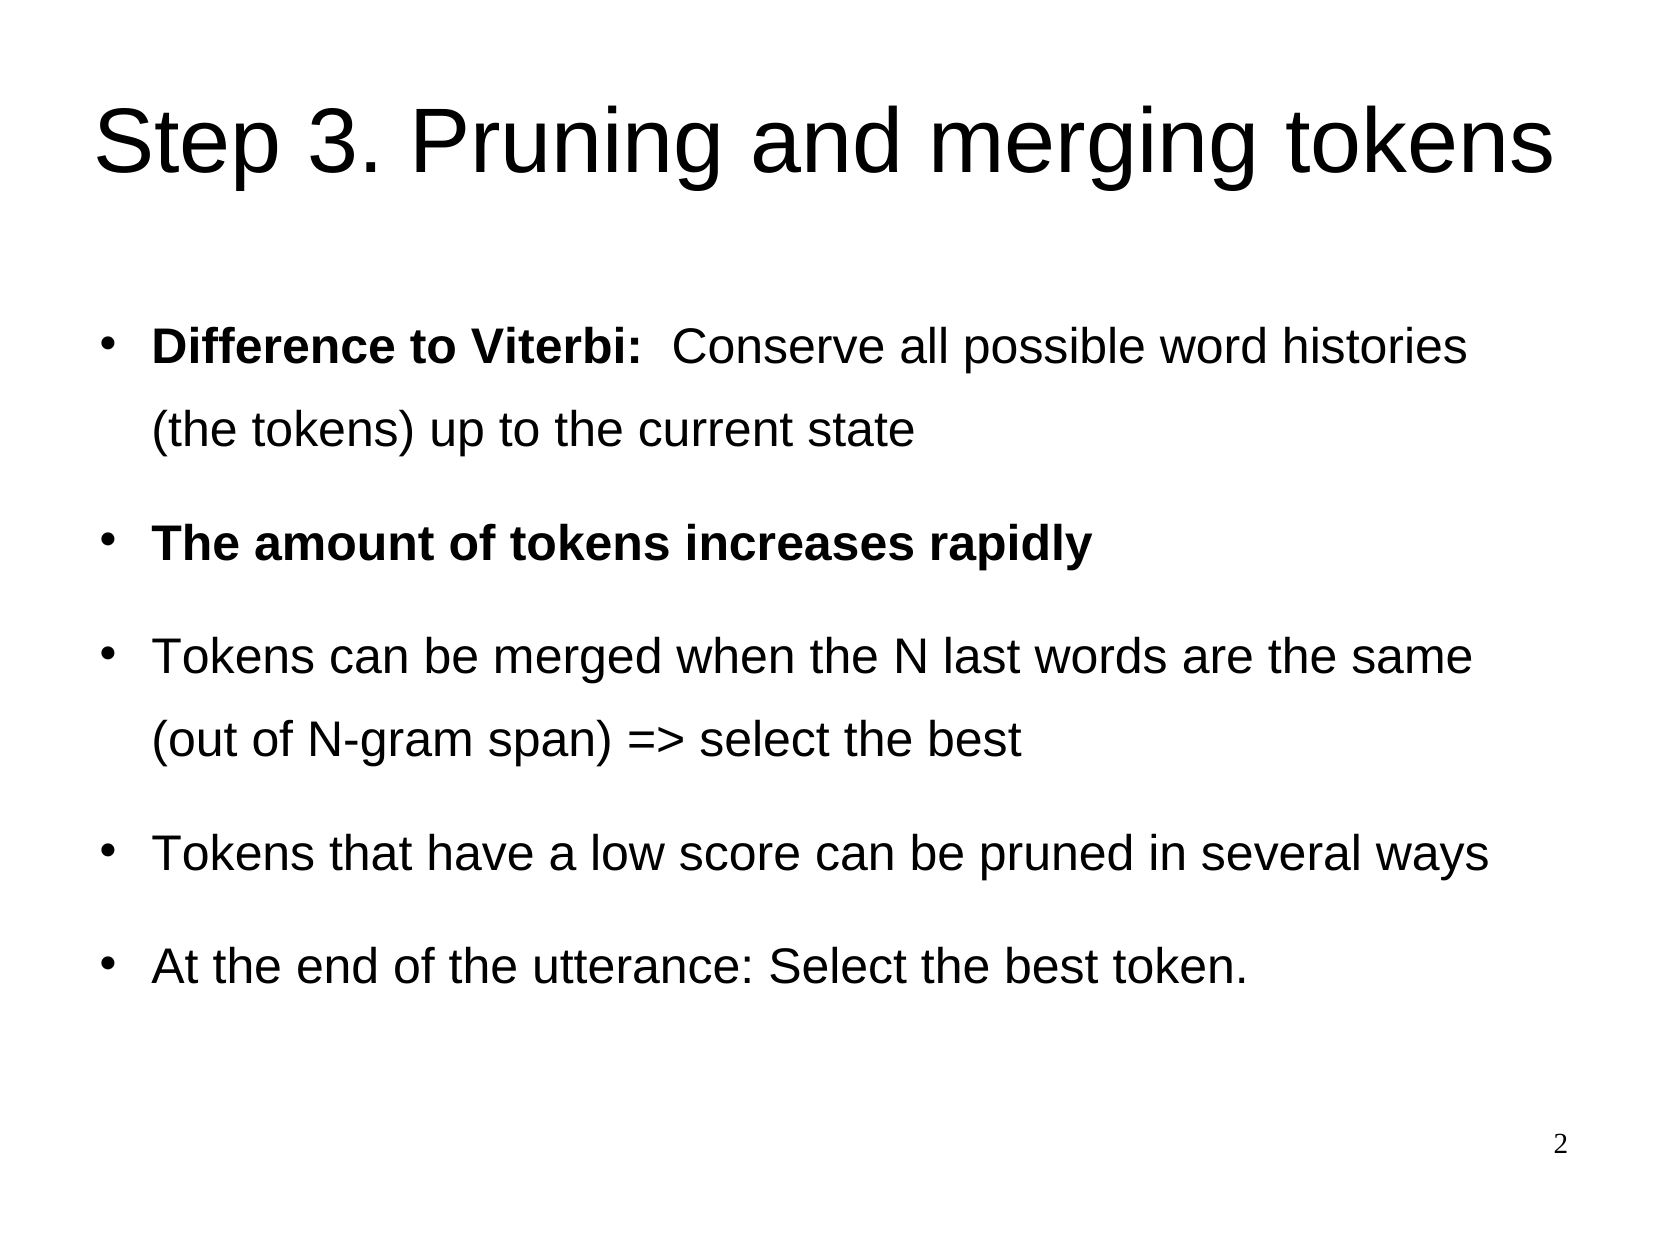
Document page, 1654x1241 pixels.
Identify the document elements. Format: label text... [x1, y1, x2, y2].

title Step 3. Pruning and merging tokens [82, 56, 1568, 247]
list Difference to Viterbi: Conserve all possible word histories (the tokens) up to the current state The amount of tokens increases rapidly Tokens can be merged when the N last words are the same (out of N-gram span)‏ => select the best Tokens that have a low score can be pruned in several ways At the end of the utterance: Select the best token. [82, 290, 1568, 1094]
